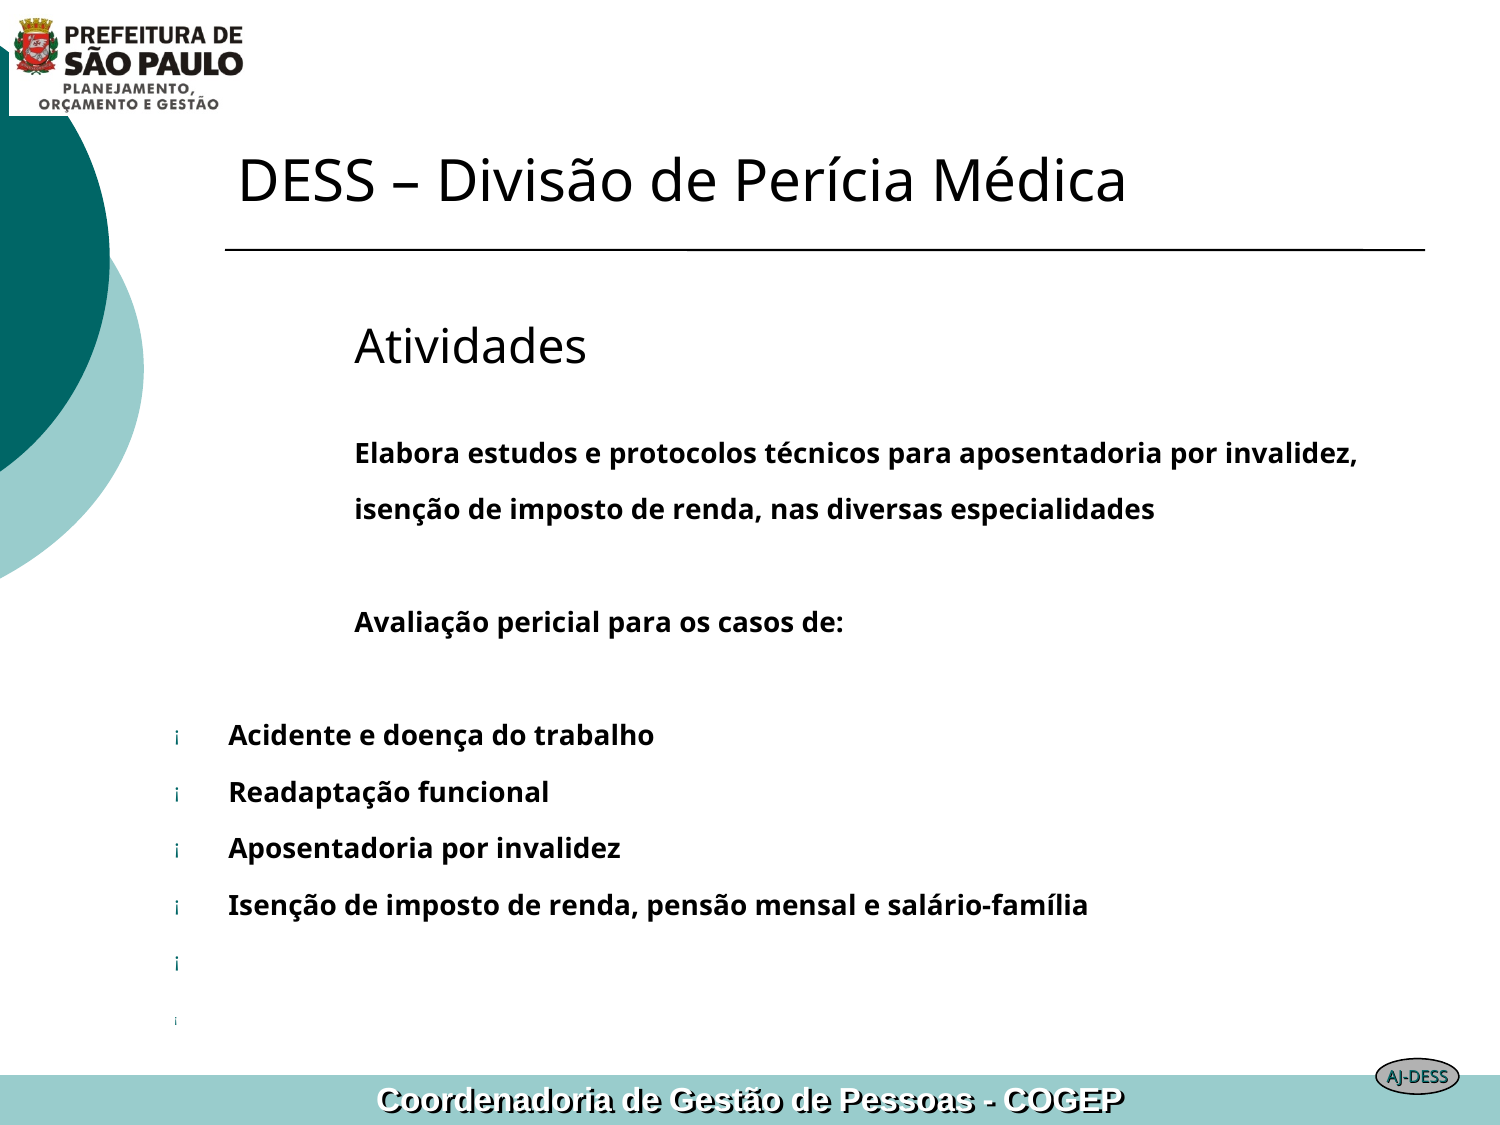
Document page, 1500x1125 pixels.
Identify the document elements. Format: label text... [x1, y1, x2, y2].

list Atividades Elabora estudos e protocolos técnicos para aposentadoria por invalidez, isenção de imposto de renda, nas diversas especialidades Avaliação pericial para os casos de: Acidente e doença do trabalho Readaptação funcional Aposentadoria por invalidez Isenção de imposto de renda, pensão mensal e salário-família [159, 278, 1436, 1024]
text_box AJ-DESS [1376, 1058, 1459, 1095]
title DESS – Divisão de Perícia Médica [147, 66, 1386, 291]
